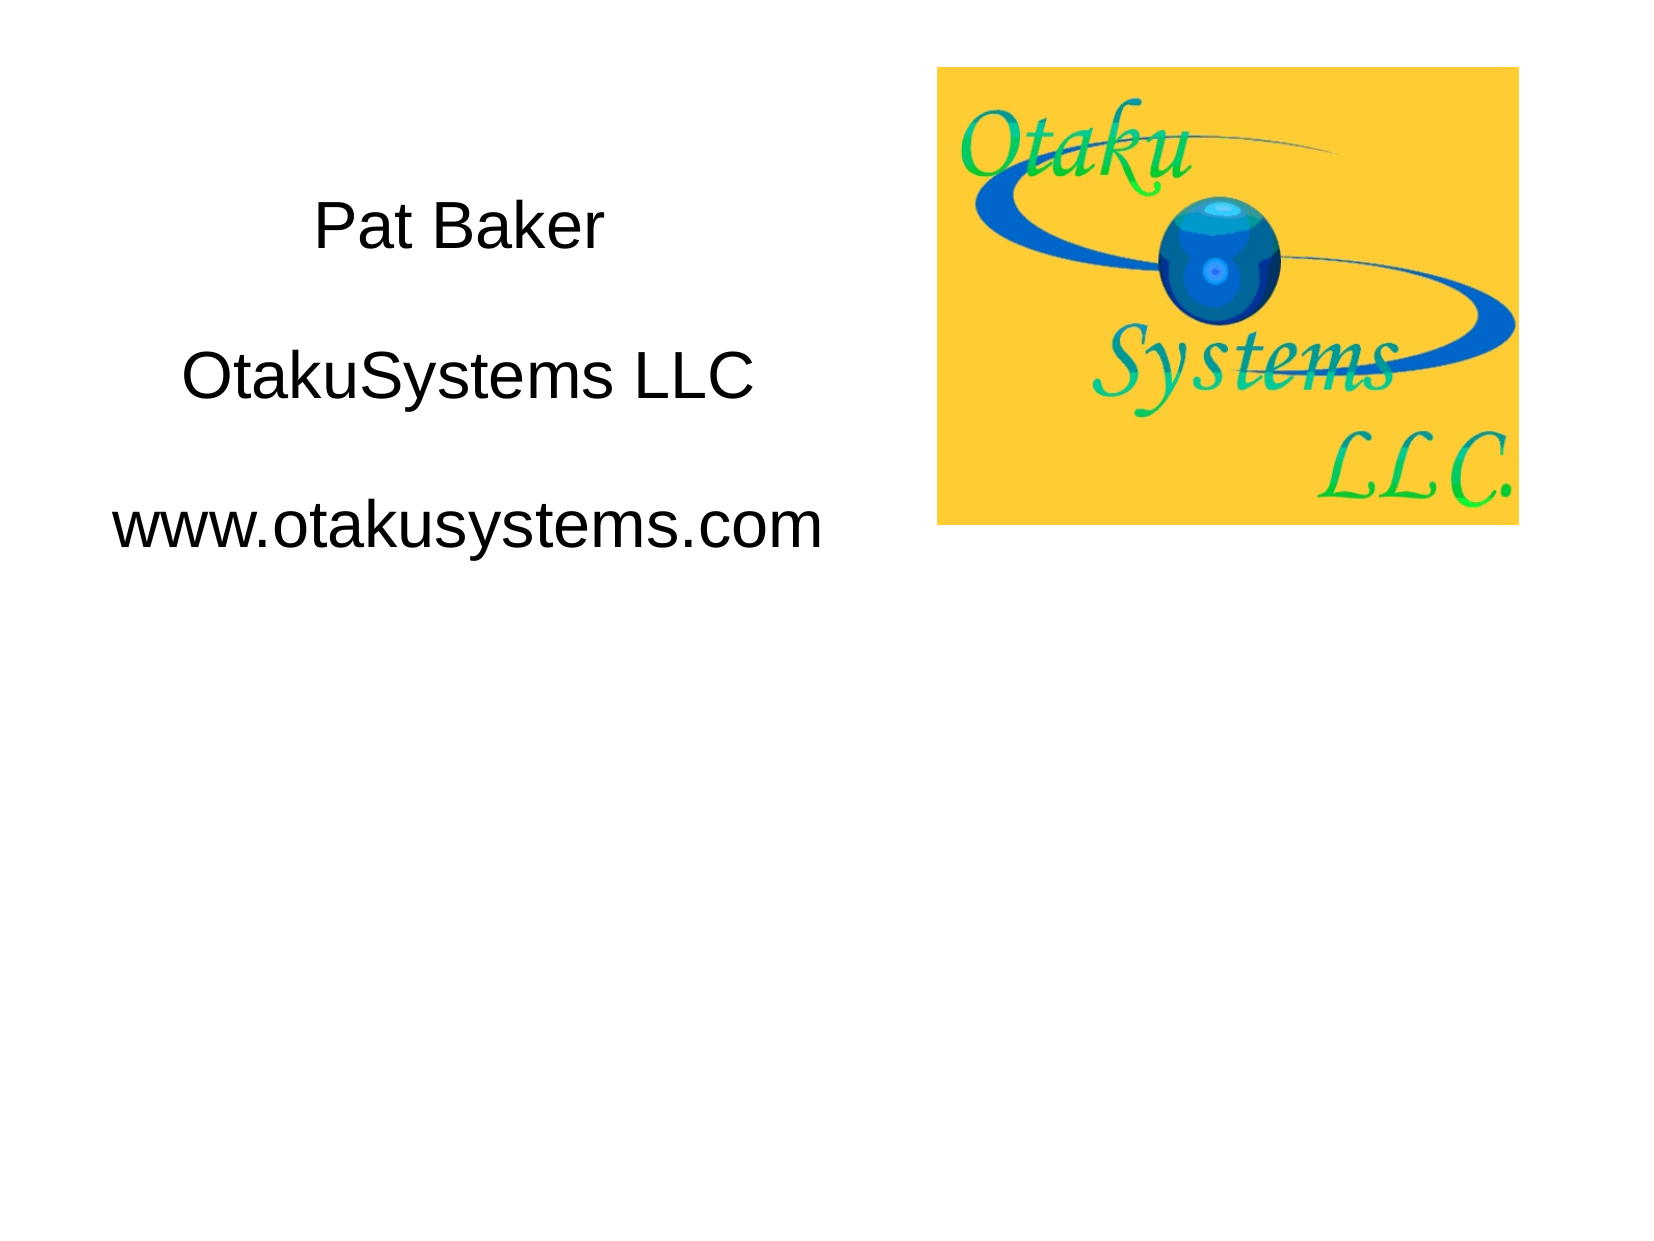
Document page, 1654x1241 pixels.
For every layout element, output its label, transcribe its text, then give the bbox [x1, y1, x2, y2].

picture [937, 67, 1519, 526]
text_box Pat Baker OtakuSystems LLC www.otakusystems.com [75, 75, 863, 676]
